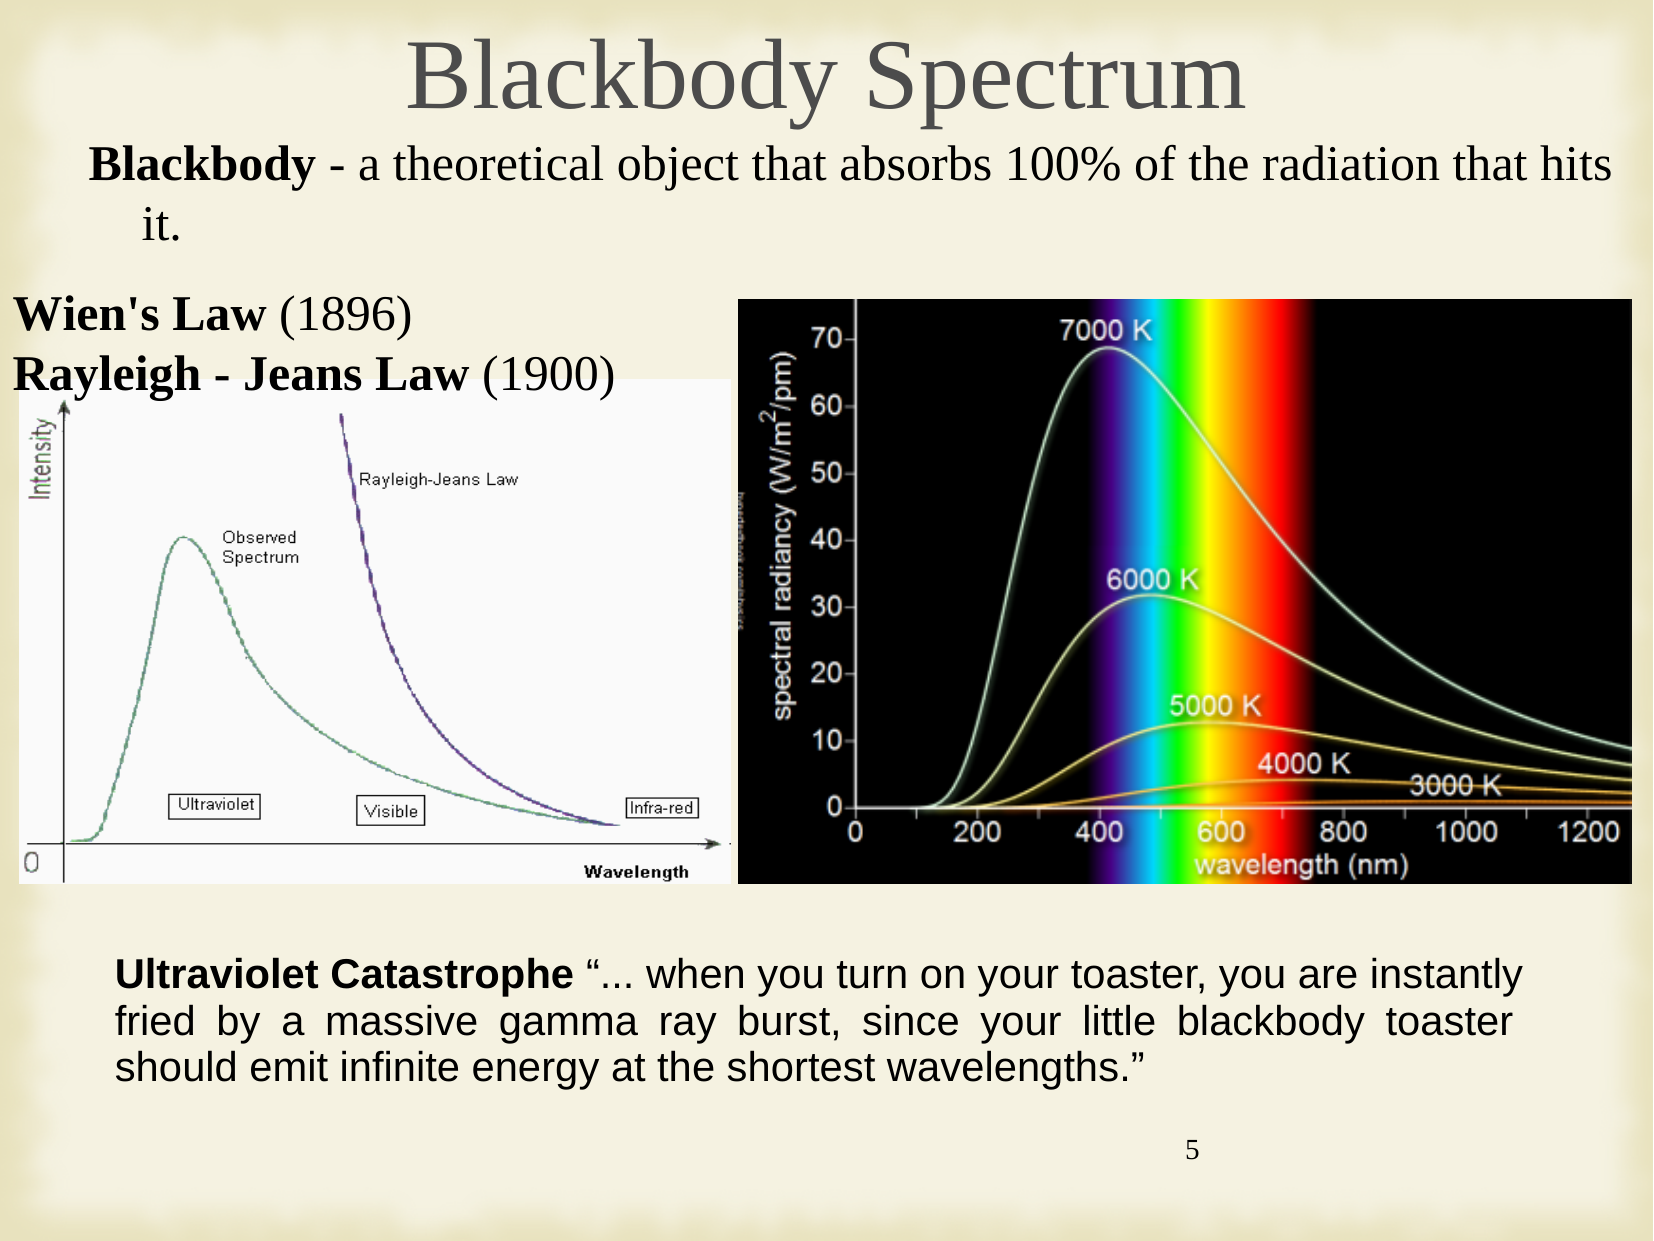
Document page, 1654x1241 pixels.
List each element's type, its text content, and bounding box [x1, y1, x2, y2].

list Blackbody - a theoretical object that absorbs 100% of the radiation that hits it. Wien's Law (1896) Rayleigh - Jeans Law (1900) [0, 130, 1654, 482]
text_box Ultraviolet Catastrophe “... when you turn on your toaster, you are instantly fried by a massive gamma ray burst, since your little blackbody toaster should emit infinite energy at the shortest wavelengths.” [99, 943, 1589, 1100]
picture [19, 482, 731, 885]
text_box [1185, 1130, 1571, 1216]
title Blackbody Spectrum [82, 0, 1571, 130]
picture [738, 300, 1632, 884]
